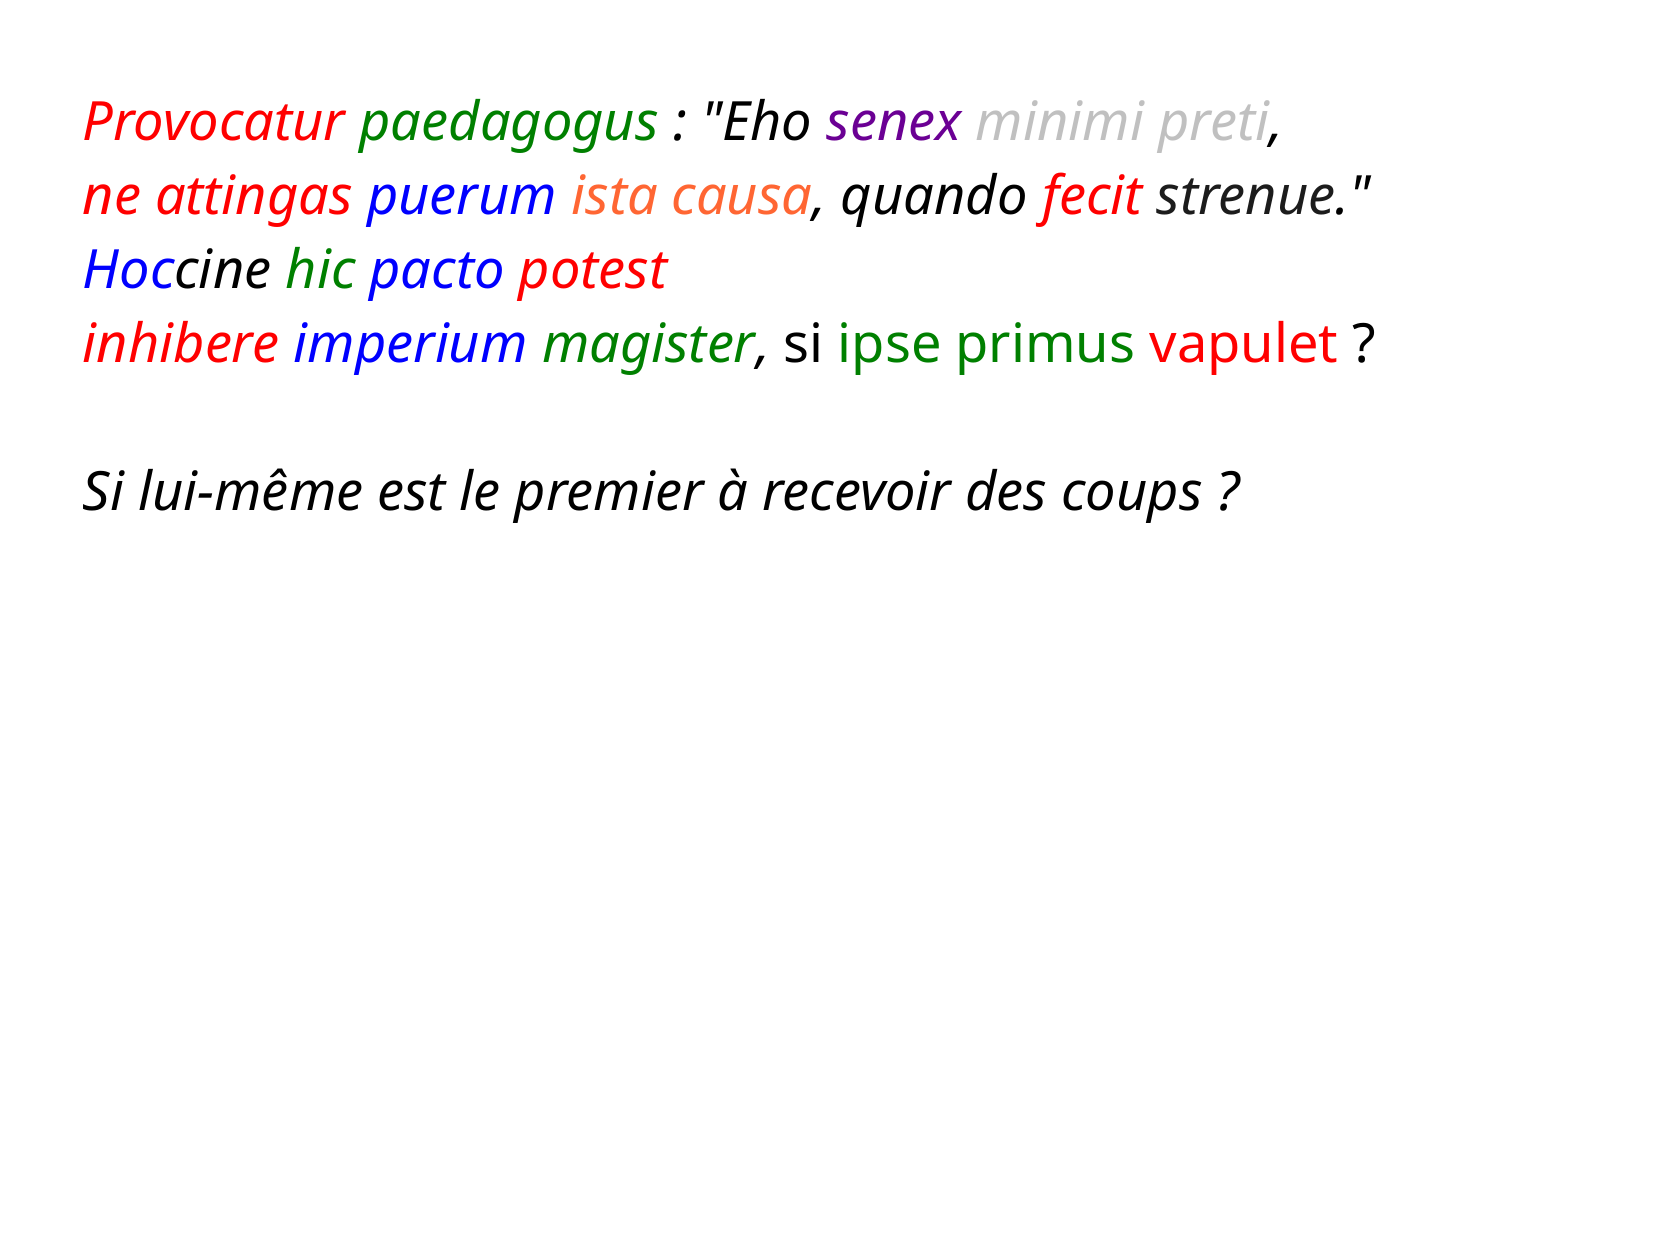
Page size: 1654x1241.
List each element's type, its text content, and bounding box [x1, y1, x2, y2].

list Provocatur paedagogus : "Eho senex minimi preti, ne attingas puerum ista causa, quando fecit strenue." Hoccine hic pacto potest inhibere imperium magister, si ipse primus vapulet ? Si lui-même est le premier à recevoir des coups ? [82, 82, 1571, 1109]
